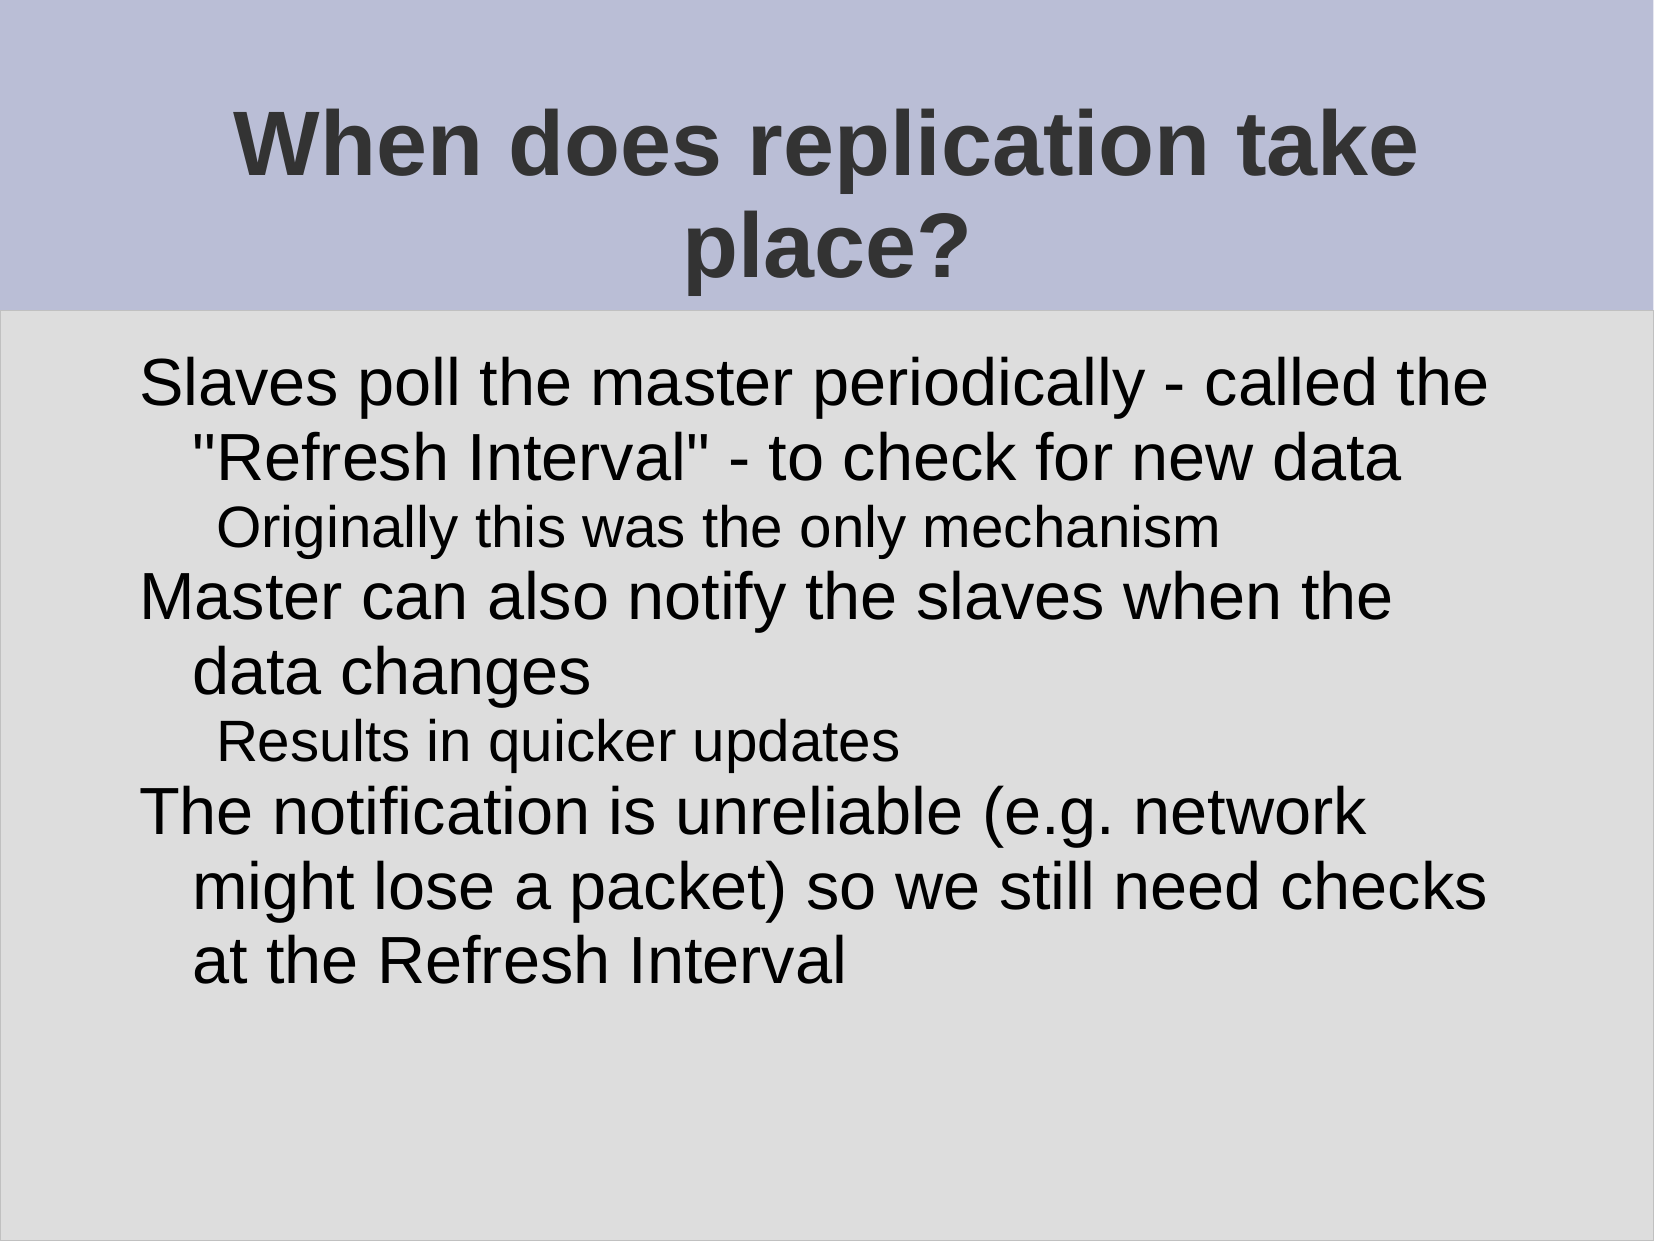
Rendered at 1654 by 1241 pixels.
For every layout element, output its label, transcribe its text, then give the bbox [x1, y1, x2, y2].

title When does replication take place? [121, 89, 1534, 301]
list Slaves poll the master periodically - called the "Refresh Interval" - to check for new data Originally this was the only mechanism Master can also notify the slaves when the data changes Results in quicker updates The notification is unreliable (e.g. network might lose a packet) so we still need checks at the Refresh Interval [121, 344, 1534, 1127]
